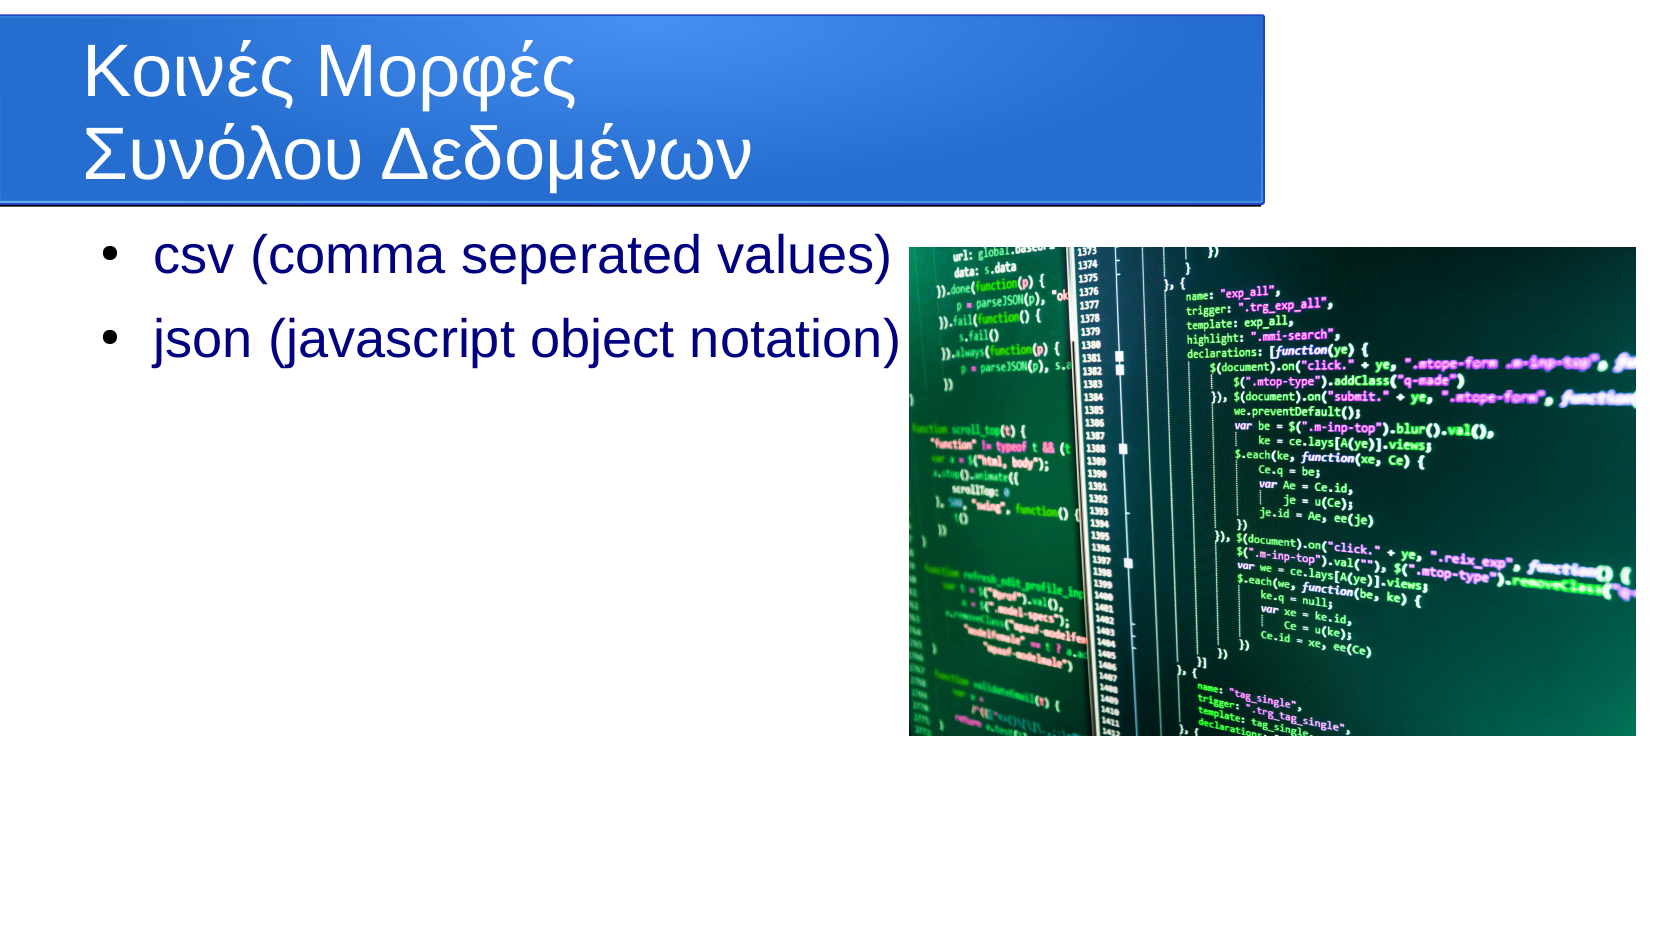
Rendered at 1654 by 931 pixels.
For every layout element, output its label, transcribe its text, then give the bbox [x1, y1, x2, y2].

title Κοινές Μορφές Συνόλου Δεδομένων [82, 29, 1235, 196]
picture [909, 247, 1636, 736]
list csv (comma seperated values) json (javascript object notation) [82, 224, 969, 473]
